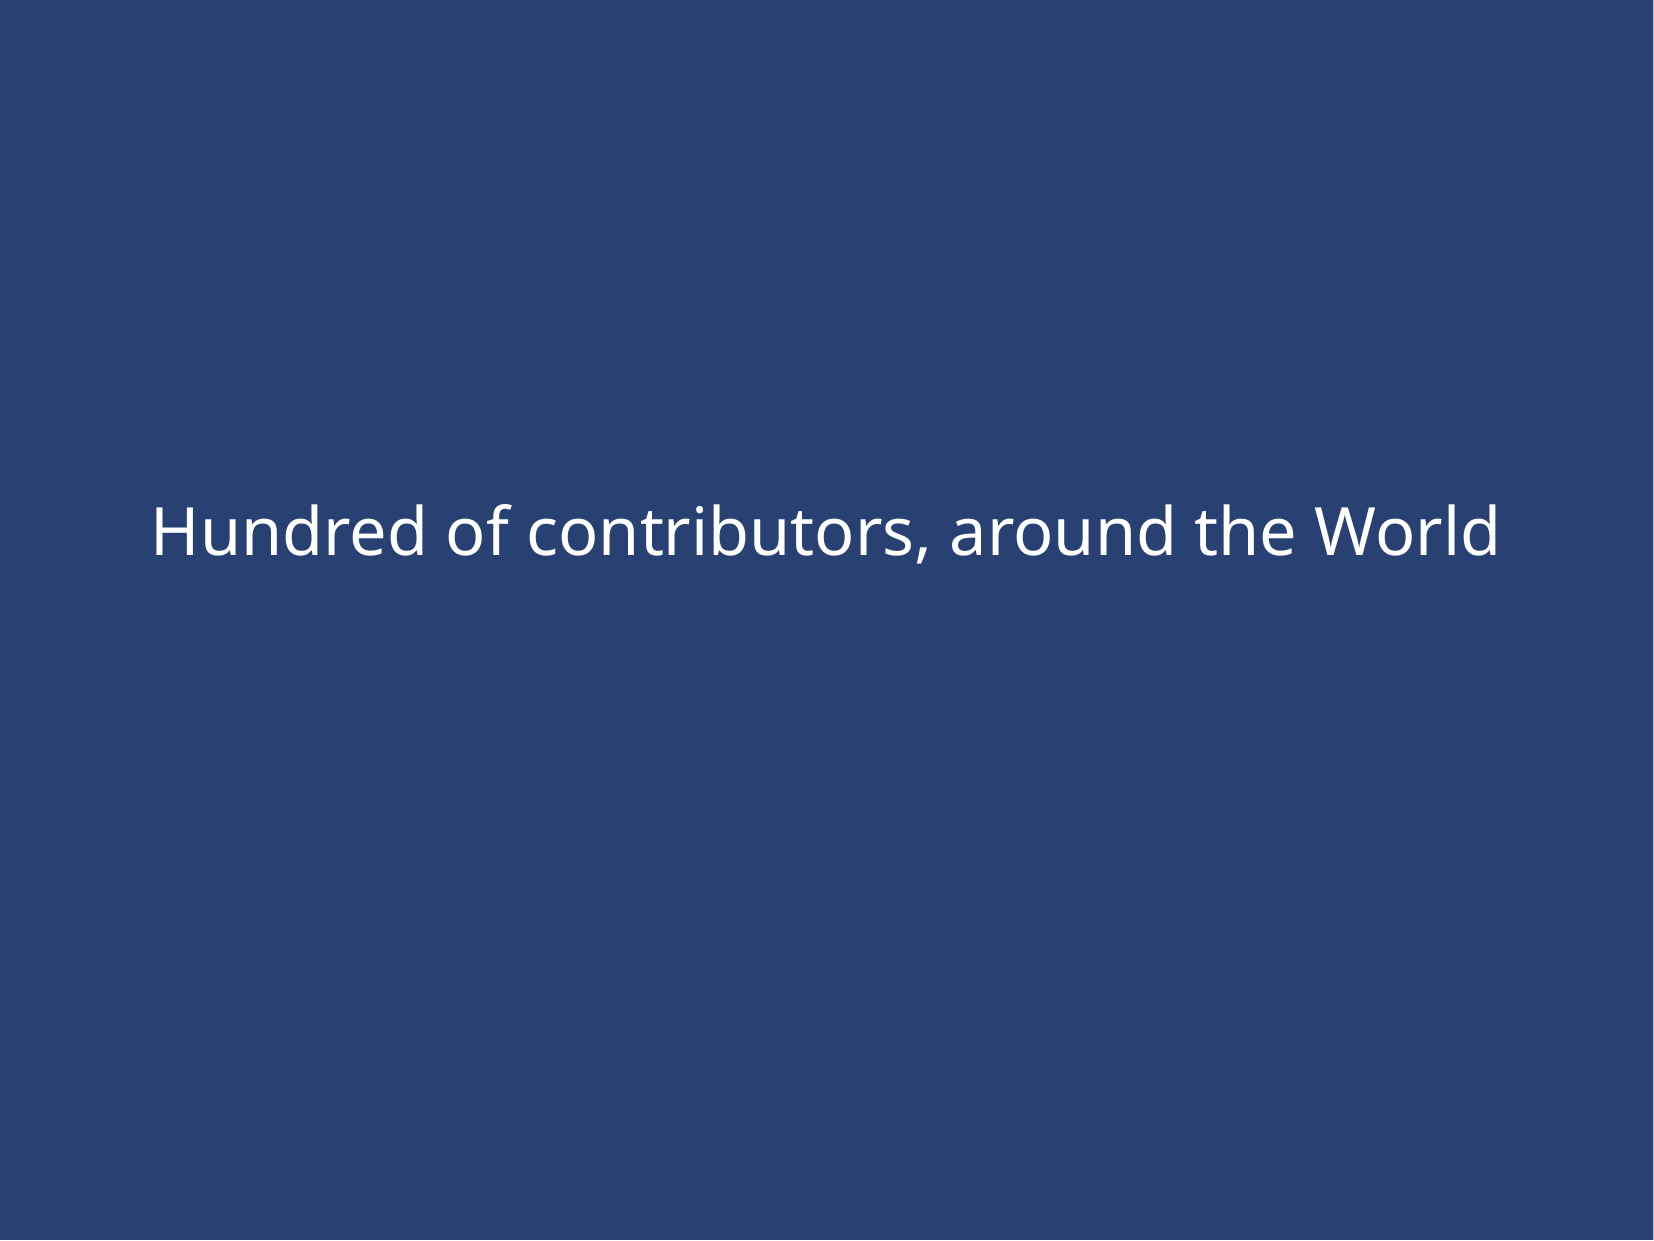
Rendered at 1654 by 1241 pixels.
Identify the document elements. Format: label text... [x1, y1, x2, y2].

subtitle Hundred of contributors, around the World [82, 49, 1571, 1109]
